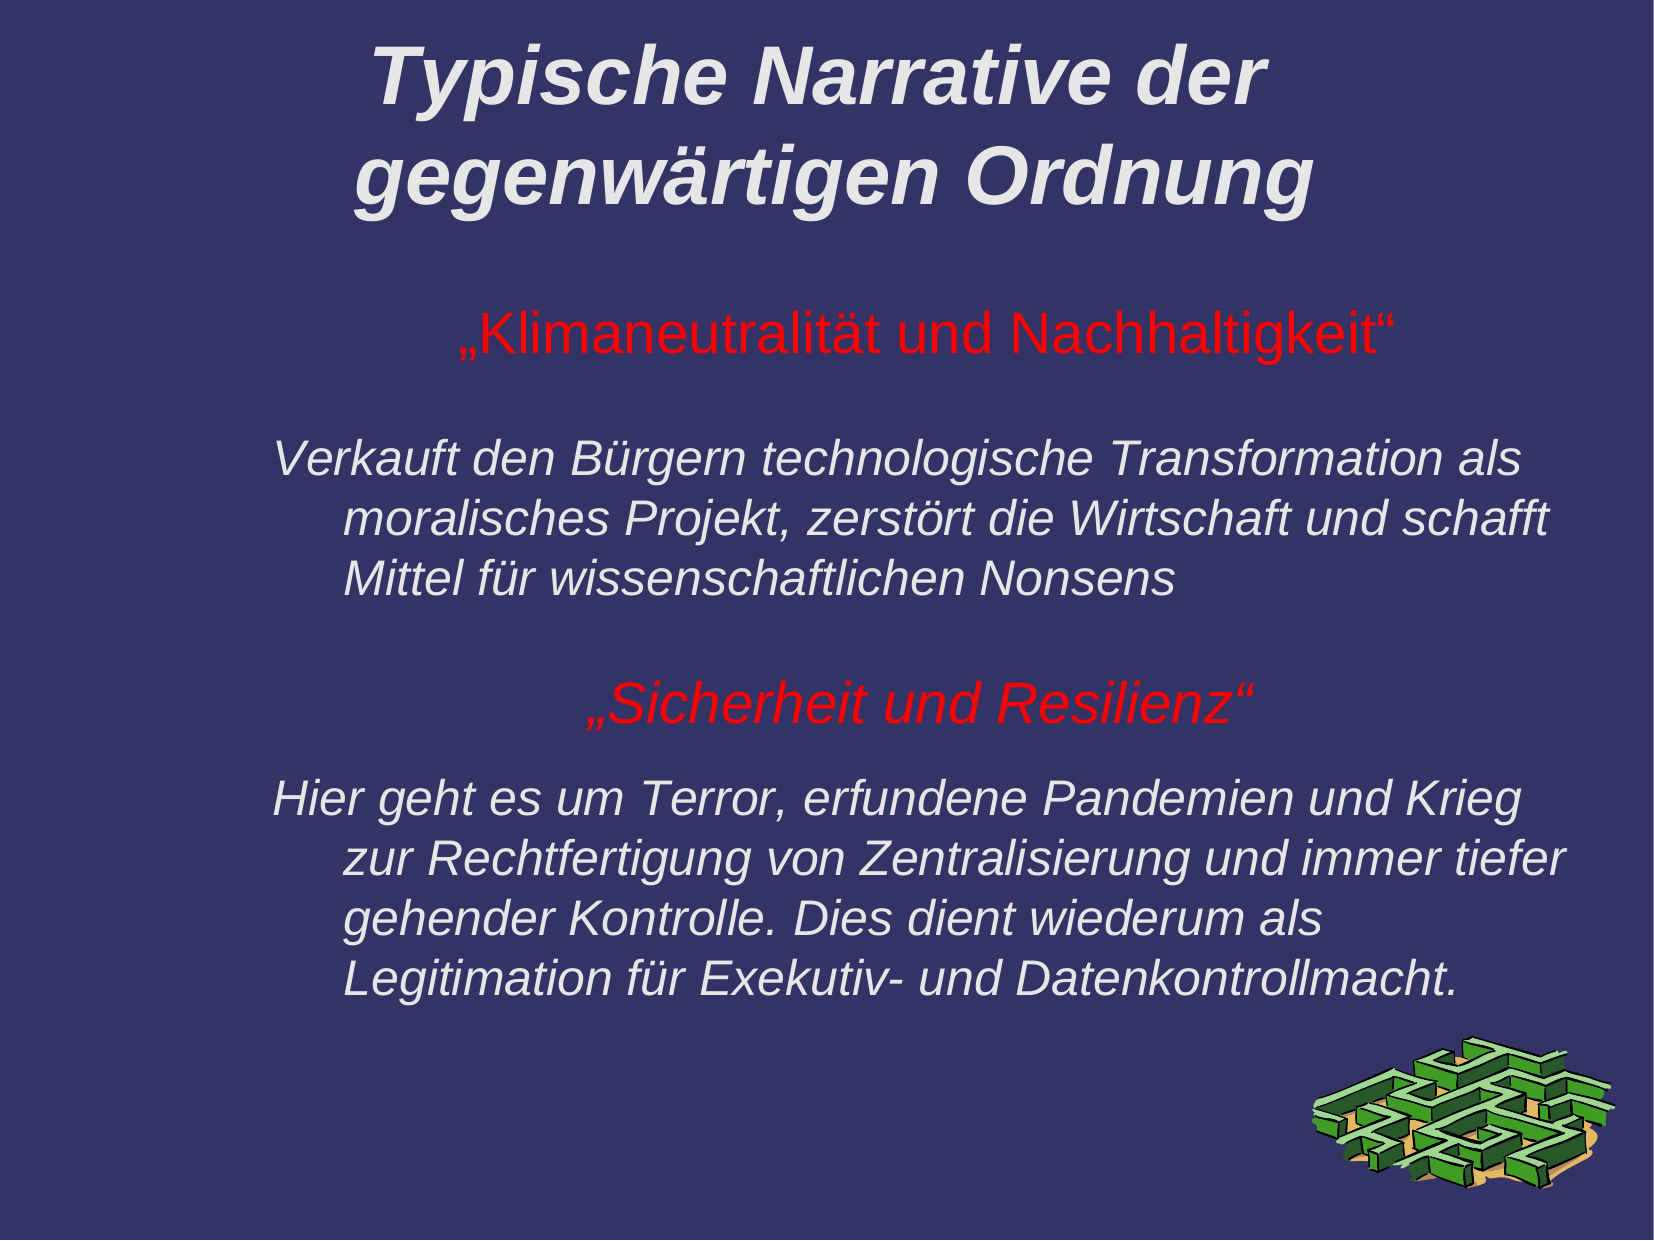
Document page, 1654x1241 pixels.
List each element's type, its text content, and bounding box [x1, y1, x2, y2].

list „Klimaneutralität und Nachhaltigkeit“ Verkauft den Bürgern technologische Transformation als moralisches Projekt, zerstört die Wirtschaft und schafft Mittel für wissenschaftlichen Nonsens „Sicherheit und Resilienz“ Hier geht es um Terror, erfundene Pandemien und Krieg zur Rechtfertigung von Zentralisierung und immer tiefer gehender Kontrolle. Dies dient wiederum als Legitimation für Exekutiv- und Datenkontrollmacht. [178, 295, 1570, 1213]
title Typische Narrative der gegenwärtigen Ordnung [111, 17, 1524, 225]
